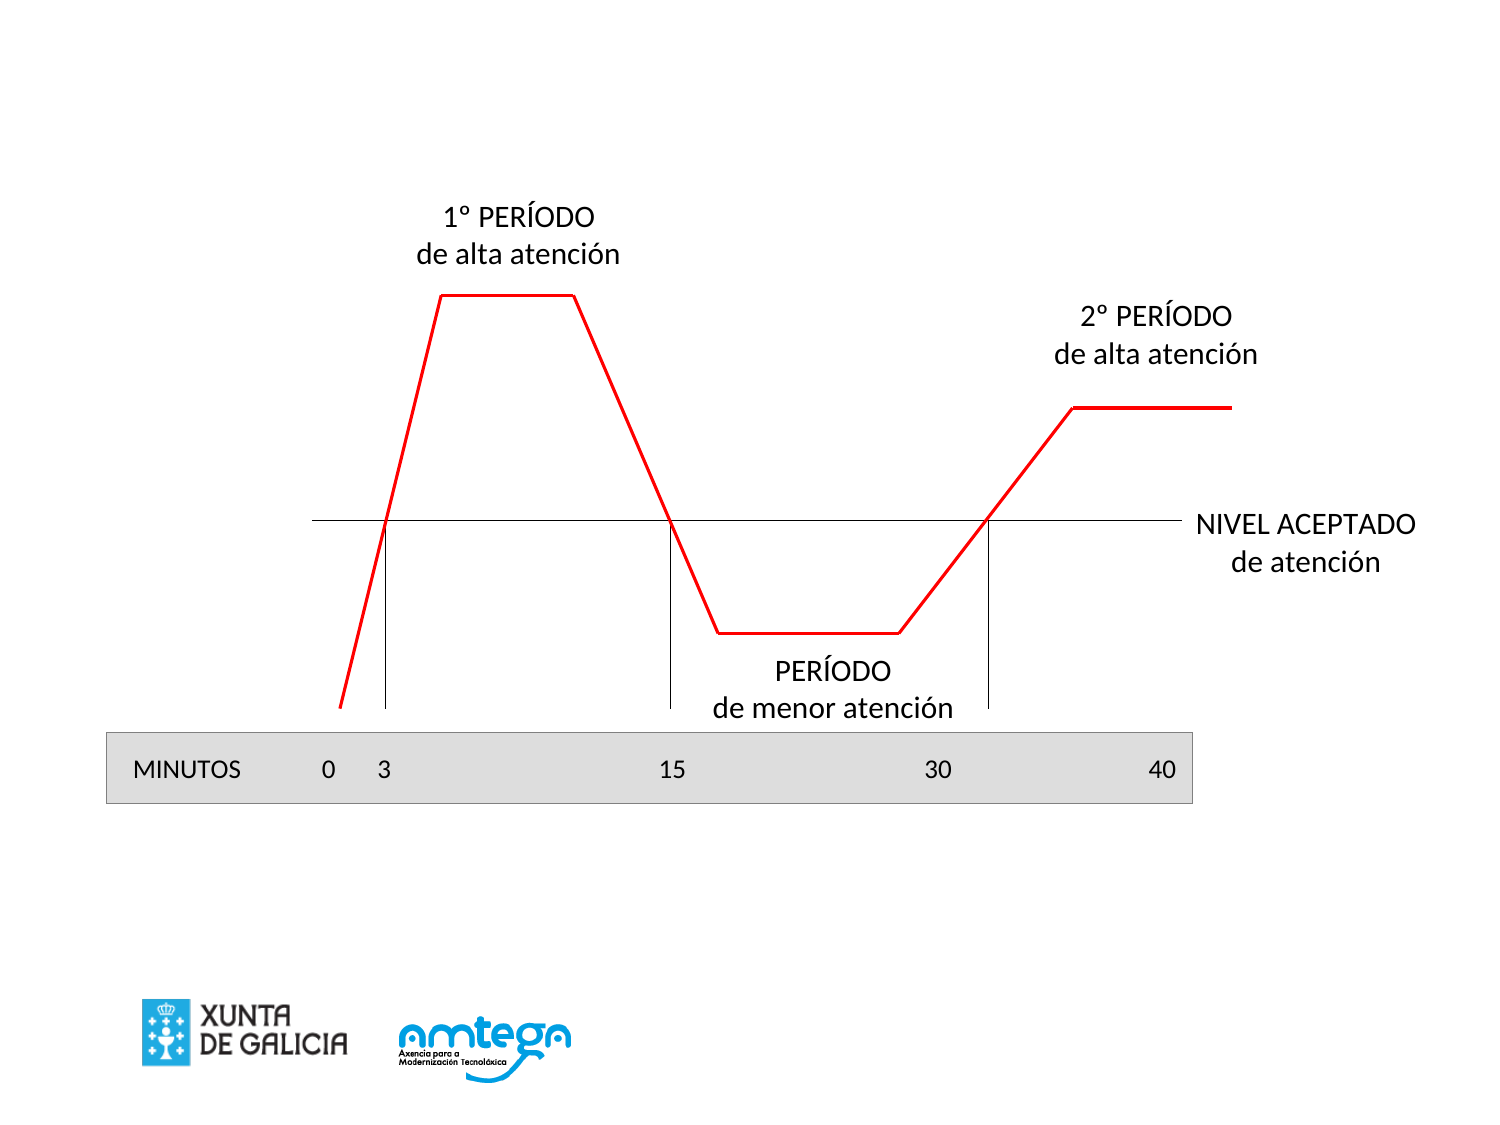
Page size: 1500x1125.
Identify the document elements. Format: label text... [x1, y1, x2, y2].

text_box MINUTOS [118, 744, 256, 792]
text_box 3 [362, 744, 407, 792]
picture [105, 978, 372, 1079]
text_box 15 [643, 744, 701, 792]
text_box PERÍODO de menor atención [697, 642, 969, 733]
text_box 40 [1133, 744, 1192, 792]
text_box [106, 732, 1193, 804]
picture [375, 996, 586, 1102]
text_box NIVEL ACEPTADO de atención [1181, 496, 1429, 586]
text_box 1º PERÍODO de alta atención [401, 188, 635, 279]
text_box 30 [909, 744, 967, 792]
text_box 2º PERÍODO de alta atención [1039, 288, 1273, 378]
text_box 0 [307, 744, 351, 792]
